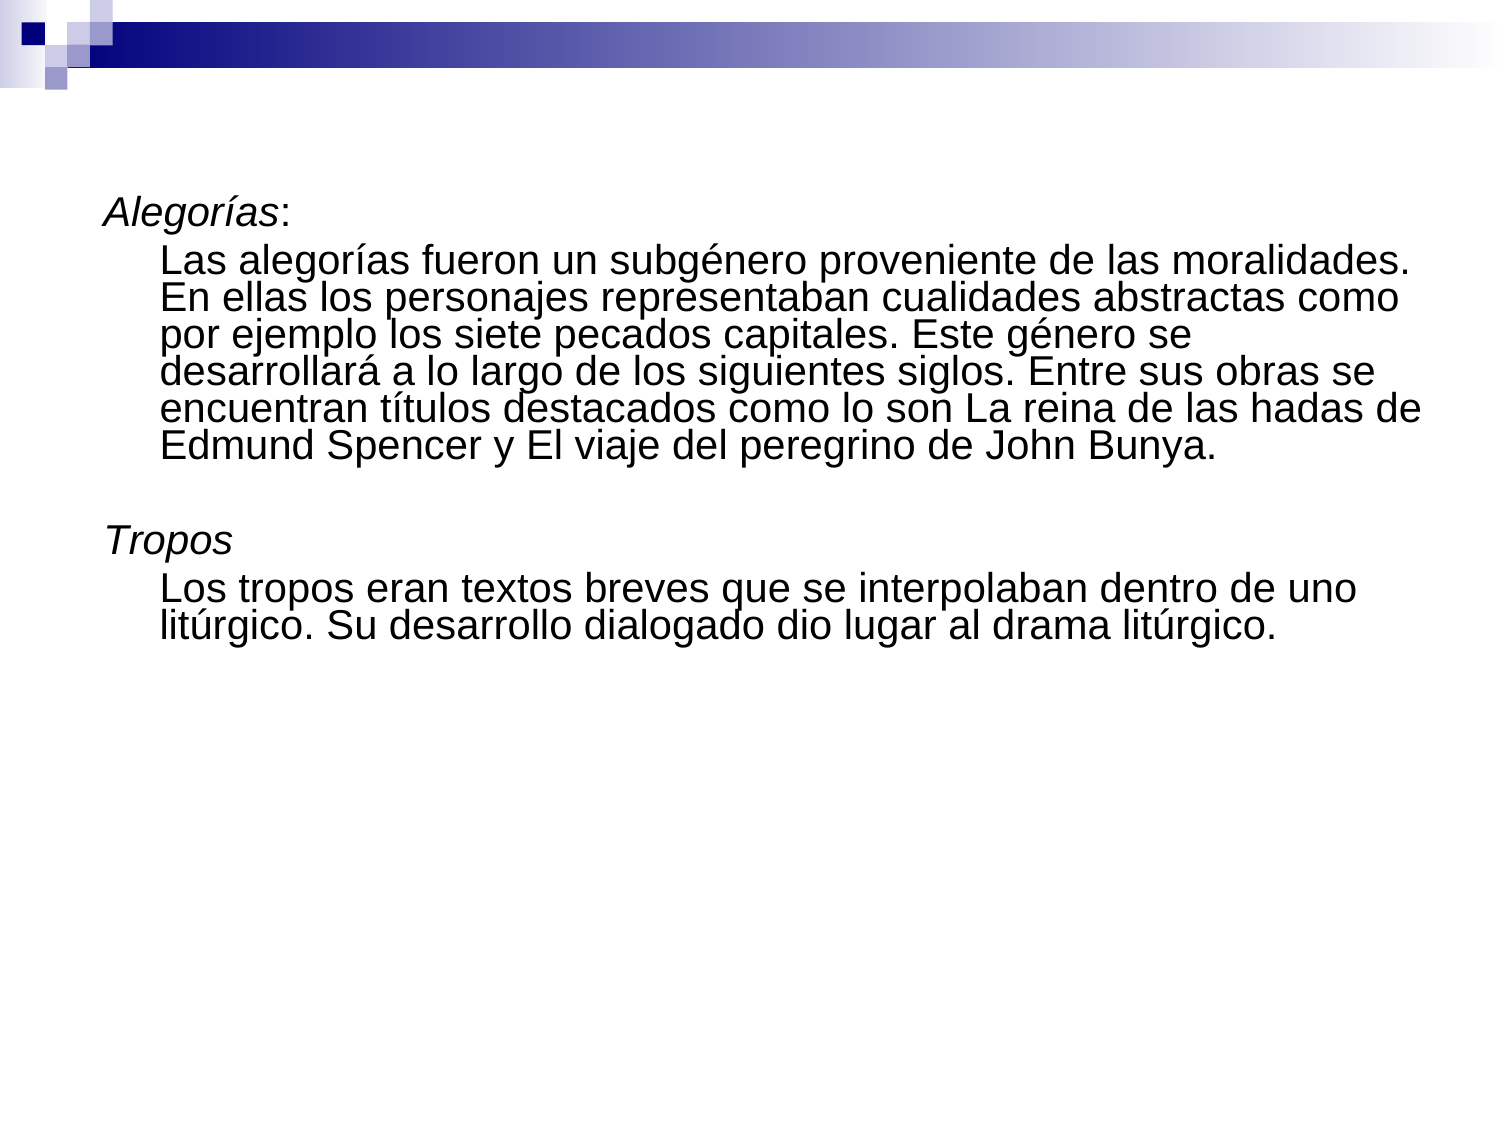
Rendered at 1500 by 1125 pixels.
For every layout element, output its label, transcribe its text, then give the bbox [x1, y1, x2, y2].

list Alegorías: Las alegorías fueron un subgénero proveniente de las moralidades. En ellas los personajes representaban cualidades abstractas como por ejemplo los siete pecados capitales. Este género se desarrollará a lo largo de los siguientes siglos. Entre sus obras se encuentran títulos destacados como lo son La reina de las hadas de Edmund Spencer y El viaje del peregrino de John Bunya. Tropos Los tropos eran textos breves que se interpolaban dentro de uno litúrgico. Su desarrollo dialogado dio lugar al drama litúrgico. [88, 189, 1439, 827]
